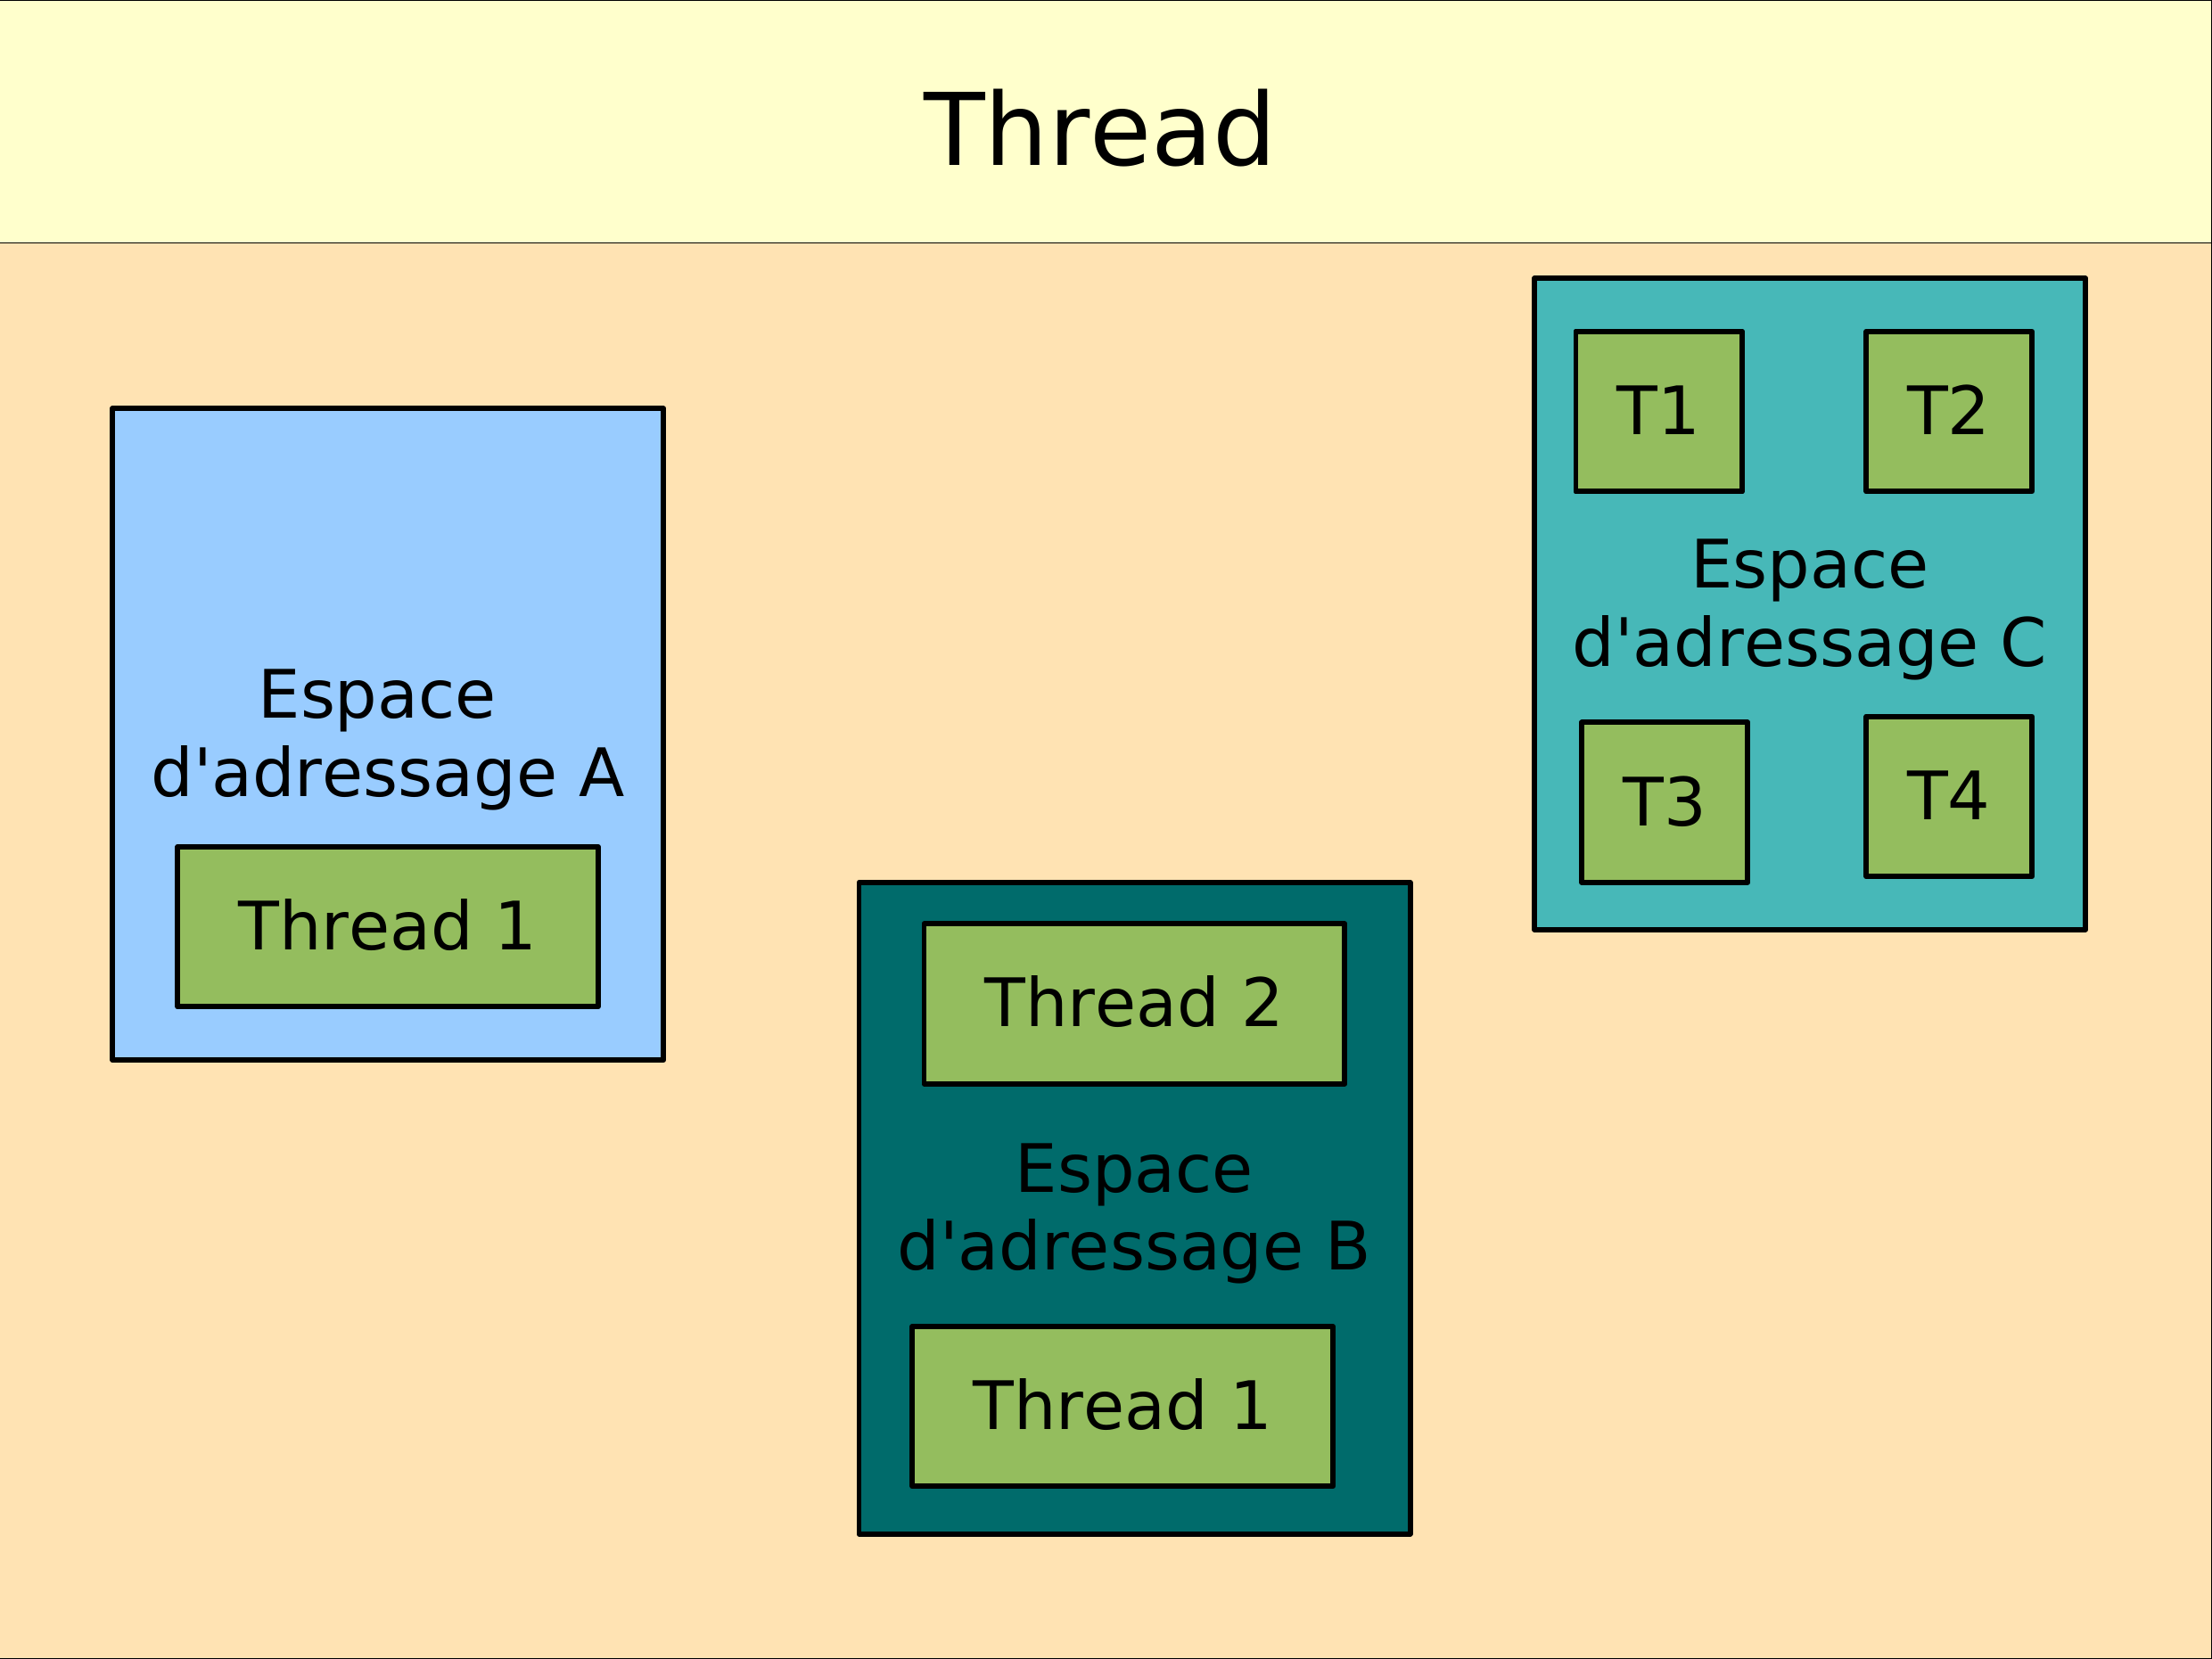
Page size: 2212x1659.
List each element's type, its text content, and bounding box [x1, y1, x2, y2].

text_box T4 [1866, 716, 2033, 877]
text_box Thread 2 [924, 924, 1345, 1084]
text_box Thread 1 [912, 1326, 1334, 1487]
text_box Espace d'adressage B [859, 882, 1410, 1534]
text_box Espace d'adressage A [112, 408, 664, 1061]
text_box T2 [1866, 331, 2033, 492]
text_box Espace d'adressage C [1534, 278, 2086, 930]
text_box T1 [1575, 332, 1742, 492]
title Thread [153, 51, 2048, 211]
text_box T3 [1582, 722, 1748, 883]
text_box Thread 1 [177, 846, 599, 1007]
